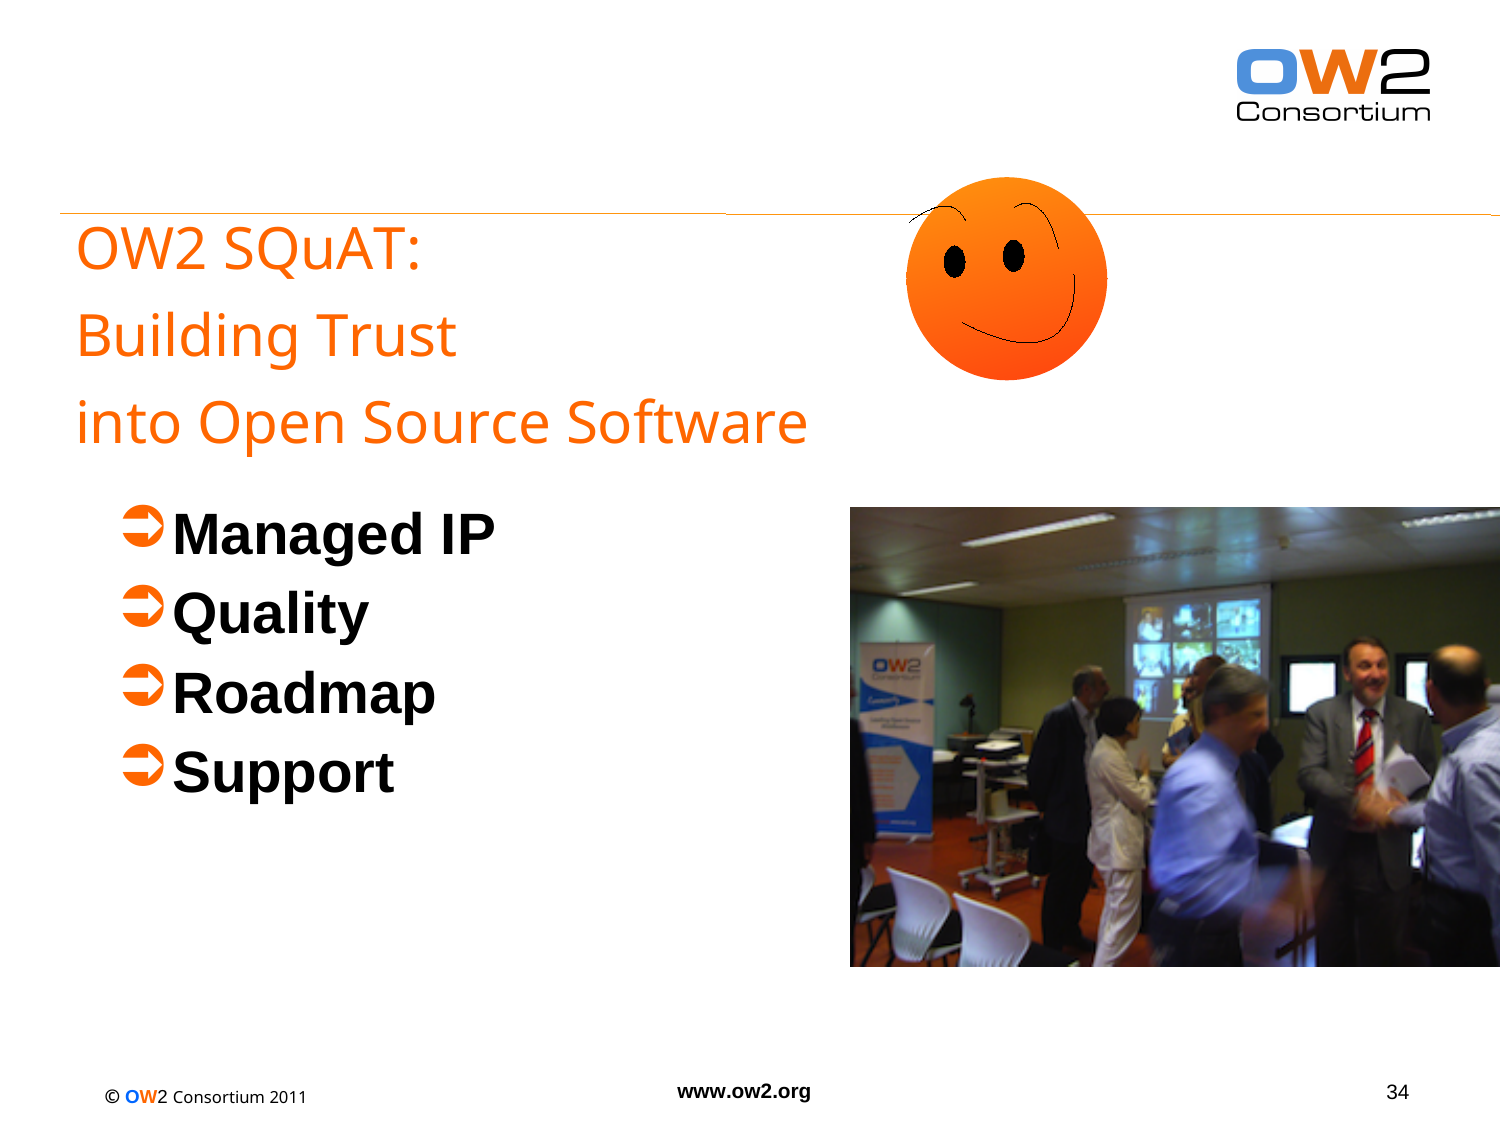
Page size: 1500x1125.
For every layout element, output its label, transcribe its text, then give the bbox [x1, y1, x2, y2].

text_box [906, 177, 1108, 381]
list Managed IP Quality Roadmap Support [116, 501, 776, 847]
picture [850, 507, 1500, 967]
title OW2 SQuAT: Building Trust into Open Source Software [74, 198, 1175, 462]
